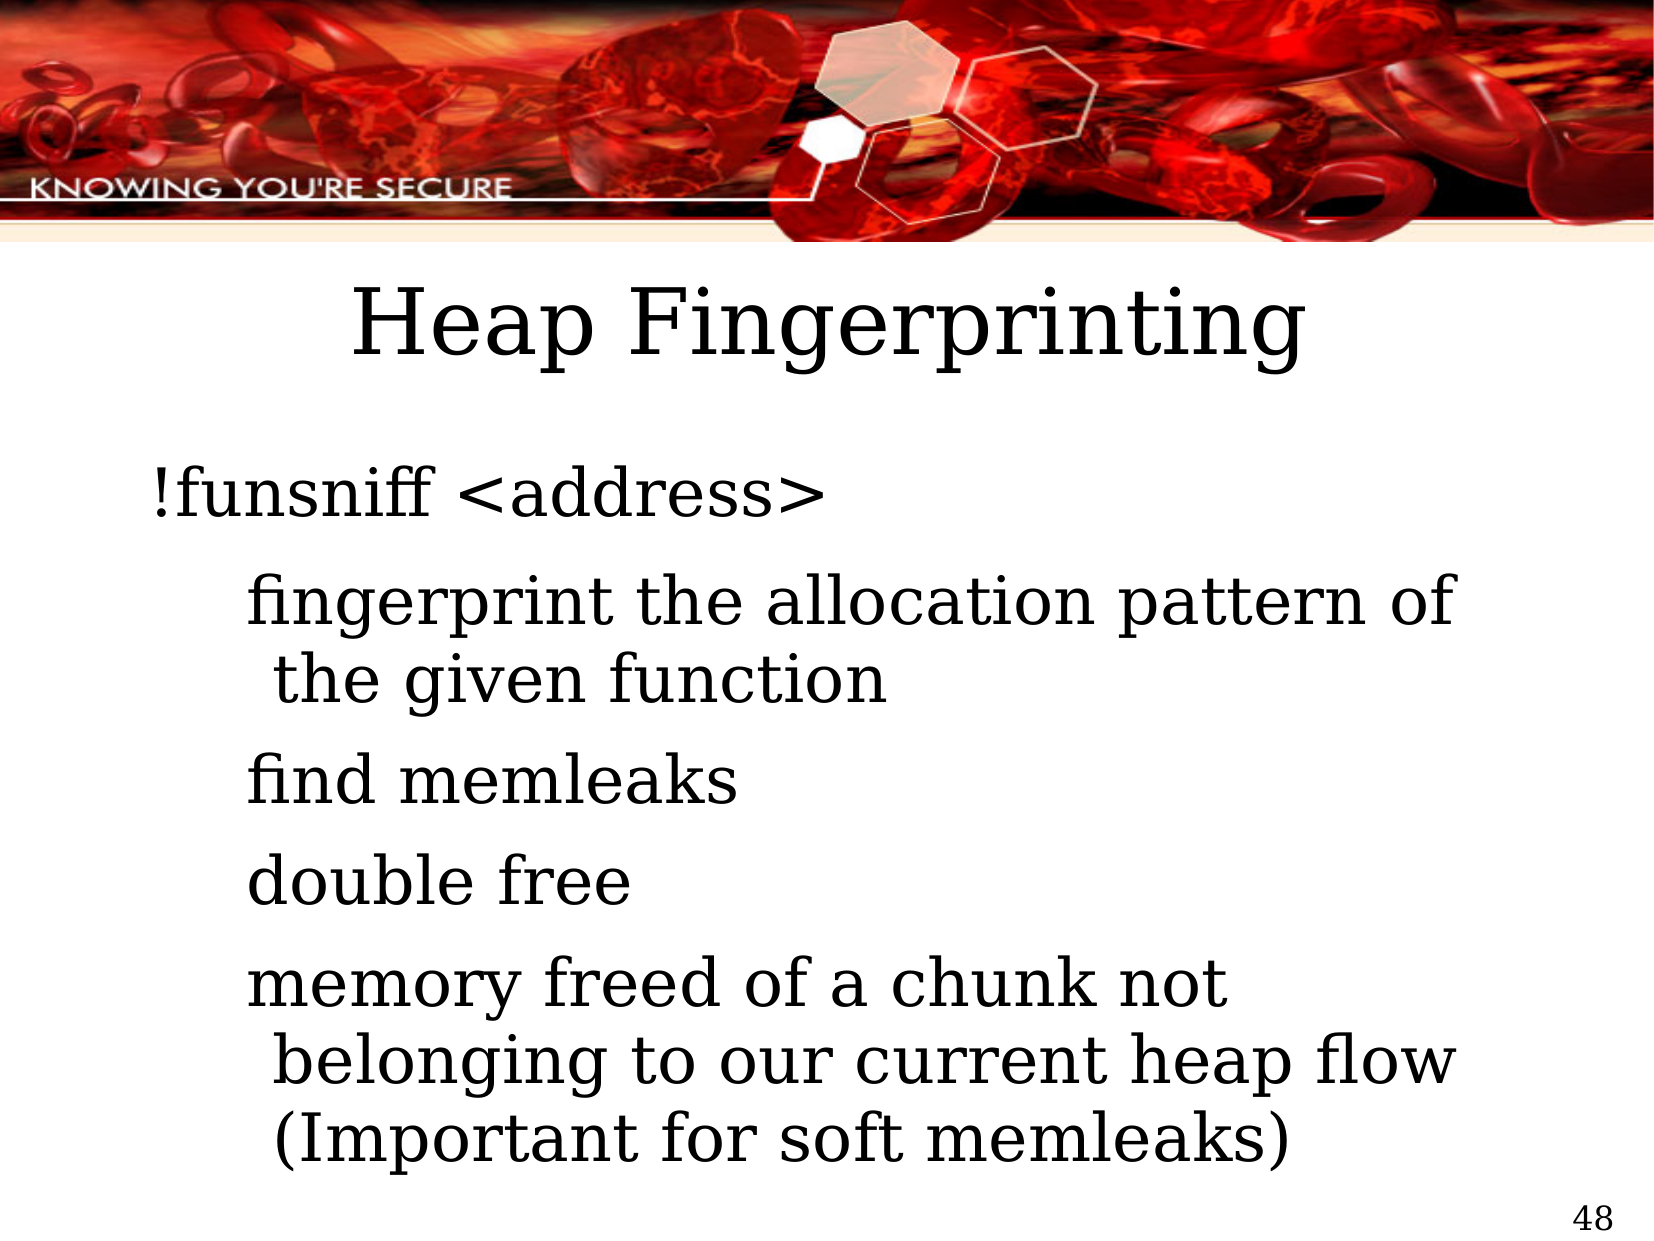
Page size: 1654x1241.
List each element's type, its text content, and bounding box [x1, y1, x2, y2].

title Heap Fingerprinting [123, 219, 1536, 427]
list !funsniff <address> fingerprint the allocation pattern of the given function find memleaks double free memory freed of a chunk not belonging to our current heap flow (Important for soft memleaks) [131, 454, 1544, 1189]
picture [0, 0, 1654, 242]
